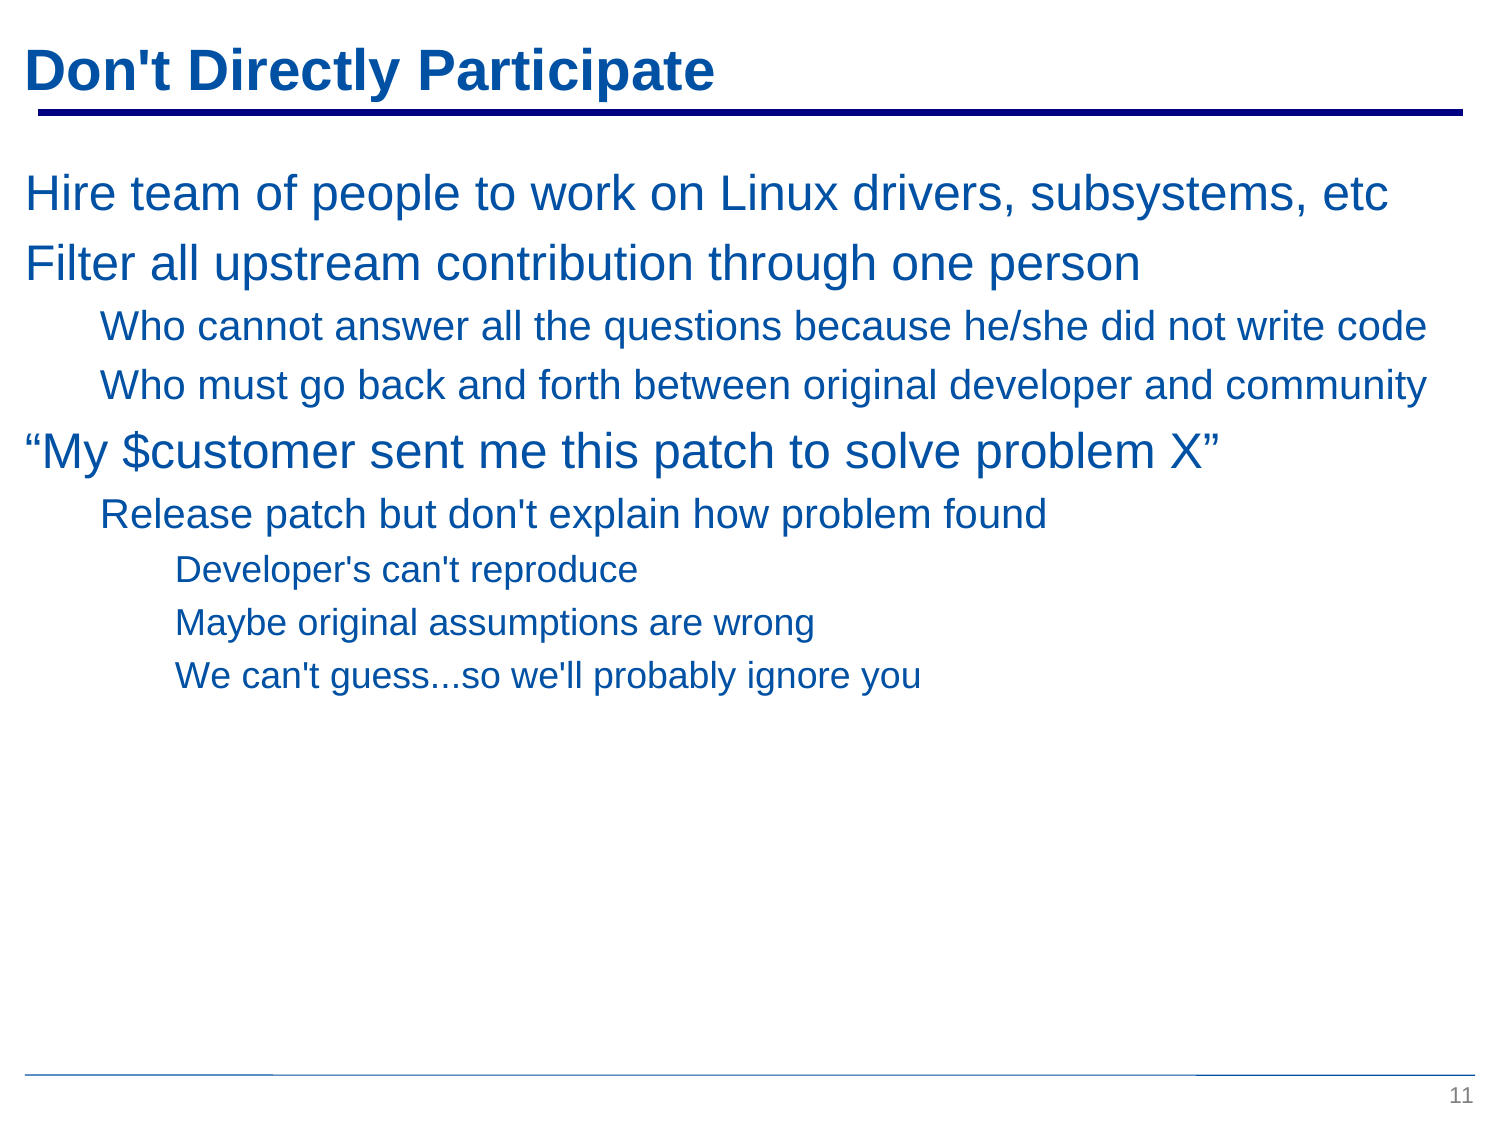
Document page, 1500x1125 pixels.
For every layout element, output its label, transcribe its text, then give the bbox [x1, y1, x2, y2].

title Don't Directly Participate [24, 19, 1463, 118]
list Hire team of people to work on Linux drivers, subsystems, etc Filter all upstream contribution through one person Who cannot answer all the questions because he/she did not write code Who must go back and forth between original developer and community “My $customer sent me this patch to solve problem X” Release patch but don't explain how problem found Developer's can't reproduce Maybe original assumptions are wrong We can't guess...so we'll probably ignore you [24, 162, 1475, 1023]
